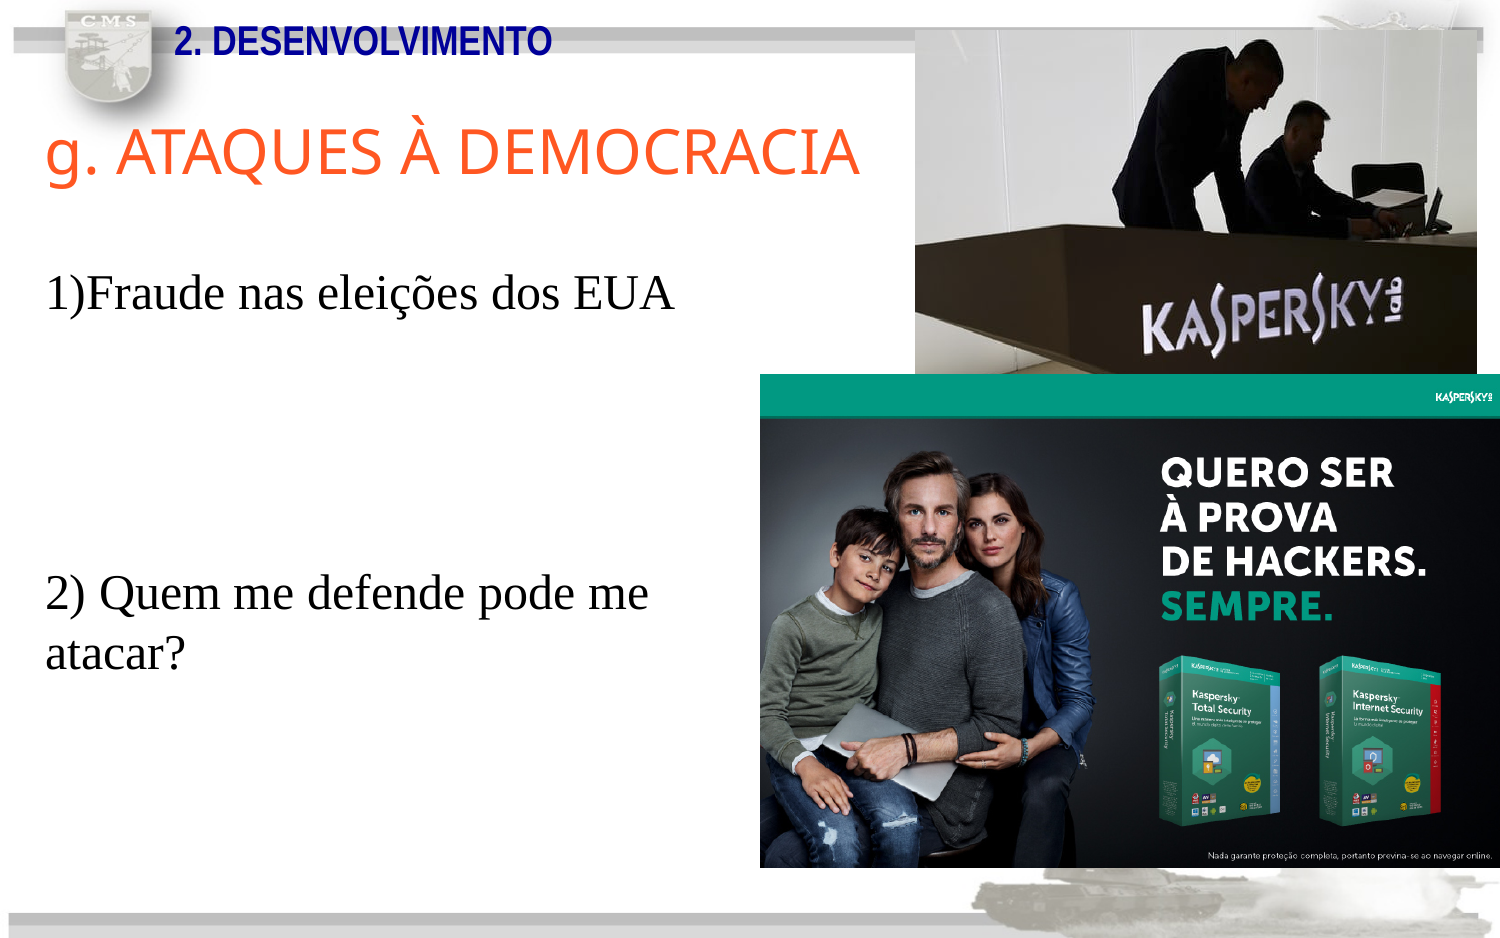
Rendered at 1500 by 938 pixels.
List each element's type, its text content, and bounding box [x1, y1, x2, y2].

text_box 2. DESENVOLVIMENTO [159, 6, 1305, 72]
text_box 1)Fraude nas eleições dos EUA 2) Quem me defende pode me atacar? [30, 193, 765, 539]
picture [0, 0, 1500, 938]
text_box g. ATAQUES À DEMOCRACIA [30, 104, 931, 193]
